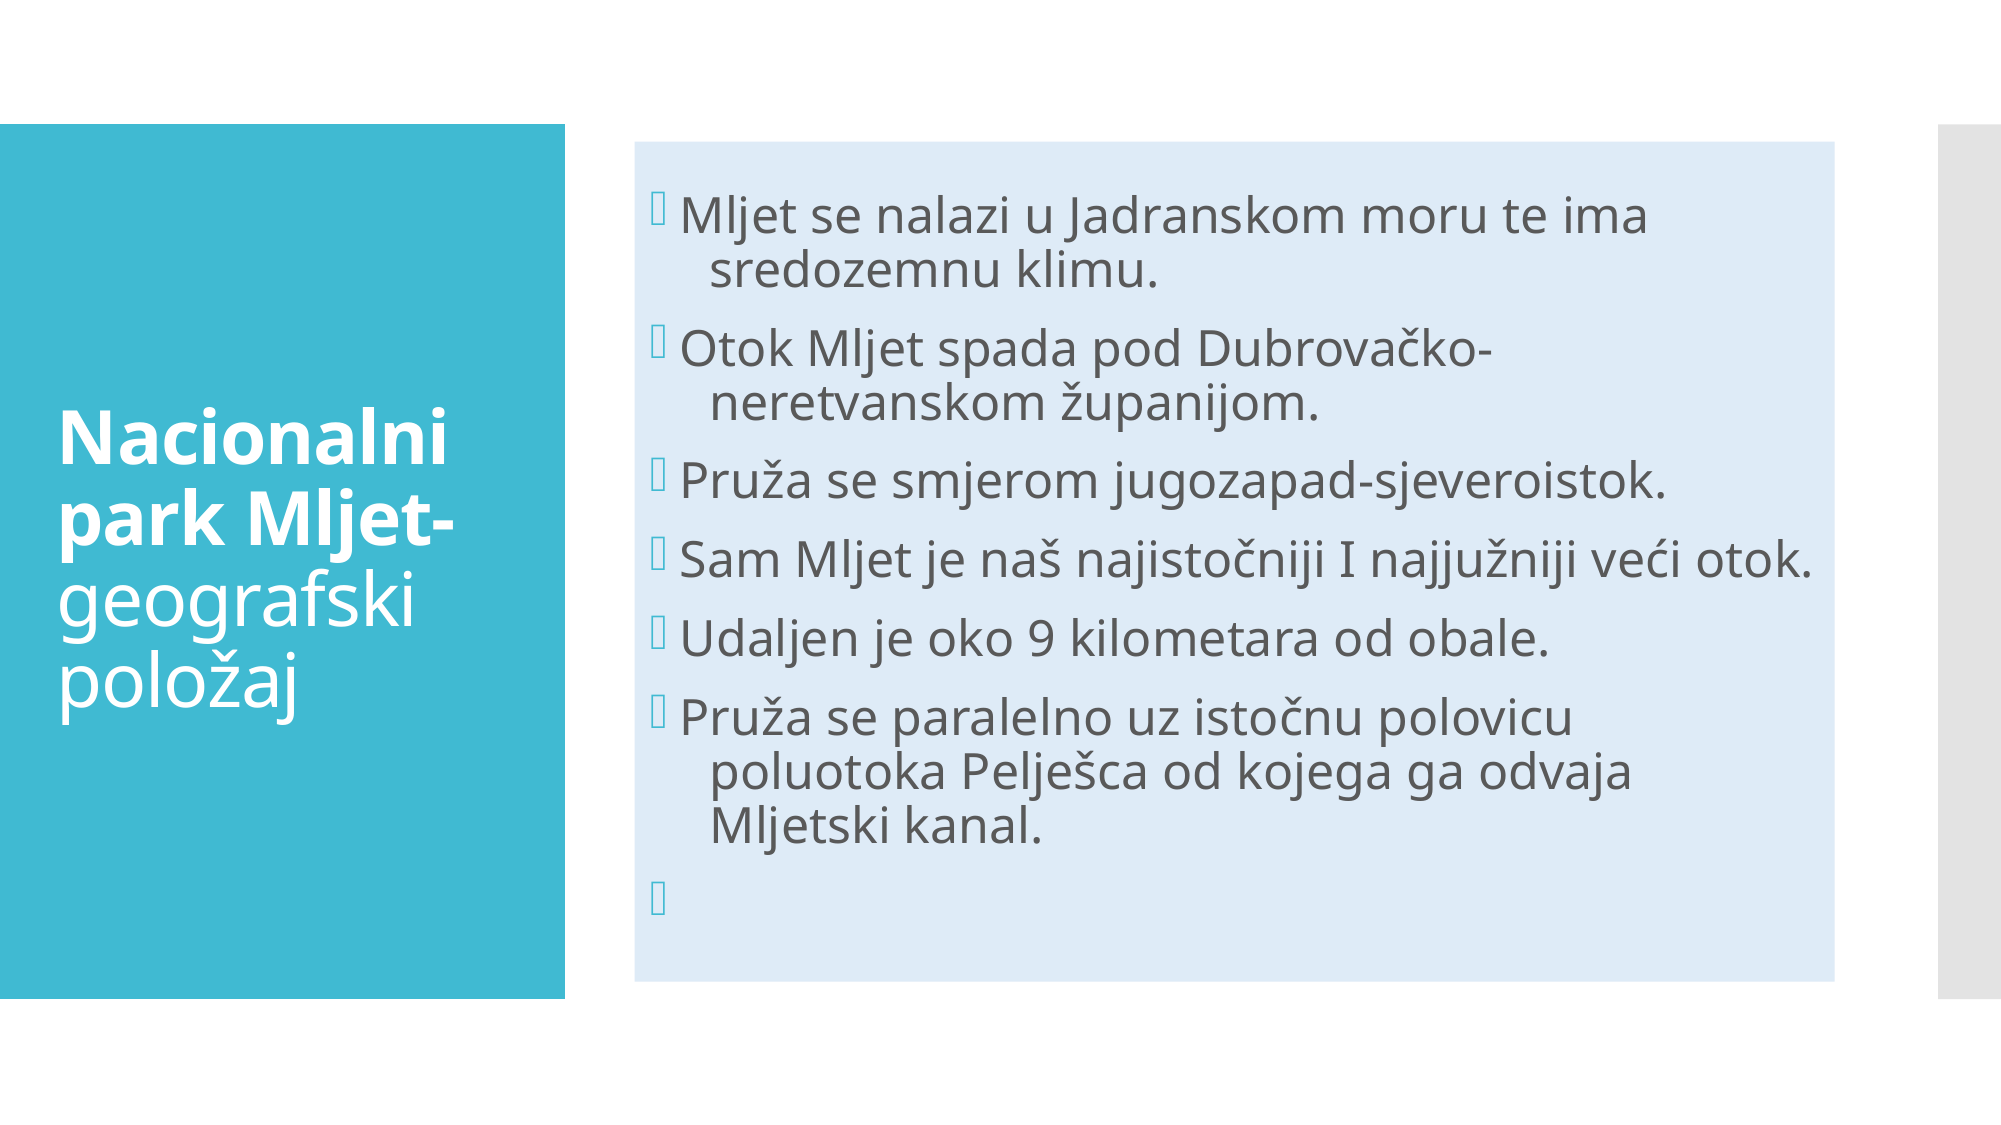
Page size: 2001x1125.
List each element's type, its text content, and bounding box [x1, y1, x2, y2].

list Mljet se nalazi u Jadranskom moru te ima sredozemnu klimu. Otok Mljet spada pod Dubrovačko-neretvanskom županijom. Pruža se smjerom jugozapad-sjeveroistok. Sam Mljet je naš najistočniji I najjužniji veći otok. Udaljen je oko 9 kilometara od obale. Pruža se paralelno uz istočnu polovicu poluotoka Pelješca od kojega ga odvaja Mljetski kanal. [634, 141, 1835, 982]
title Nacionalni park Mljet-geografski položaj [41, 184, 526, 940]
